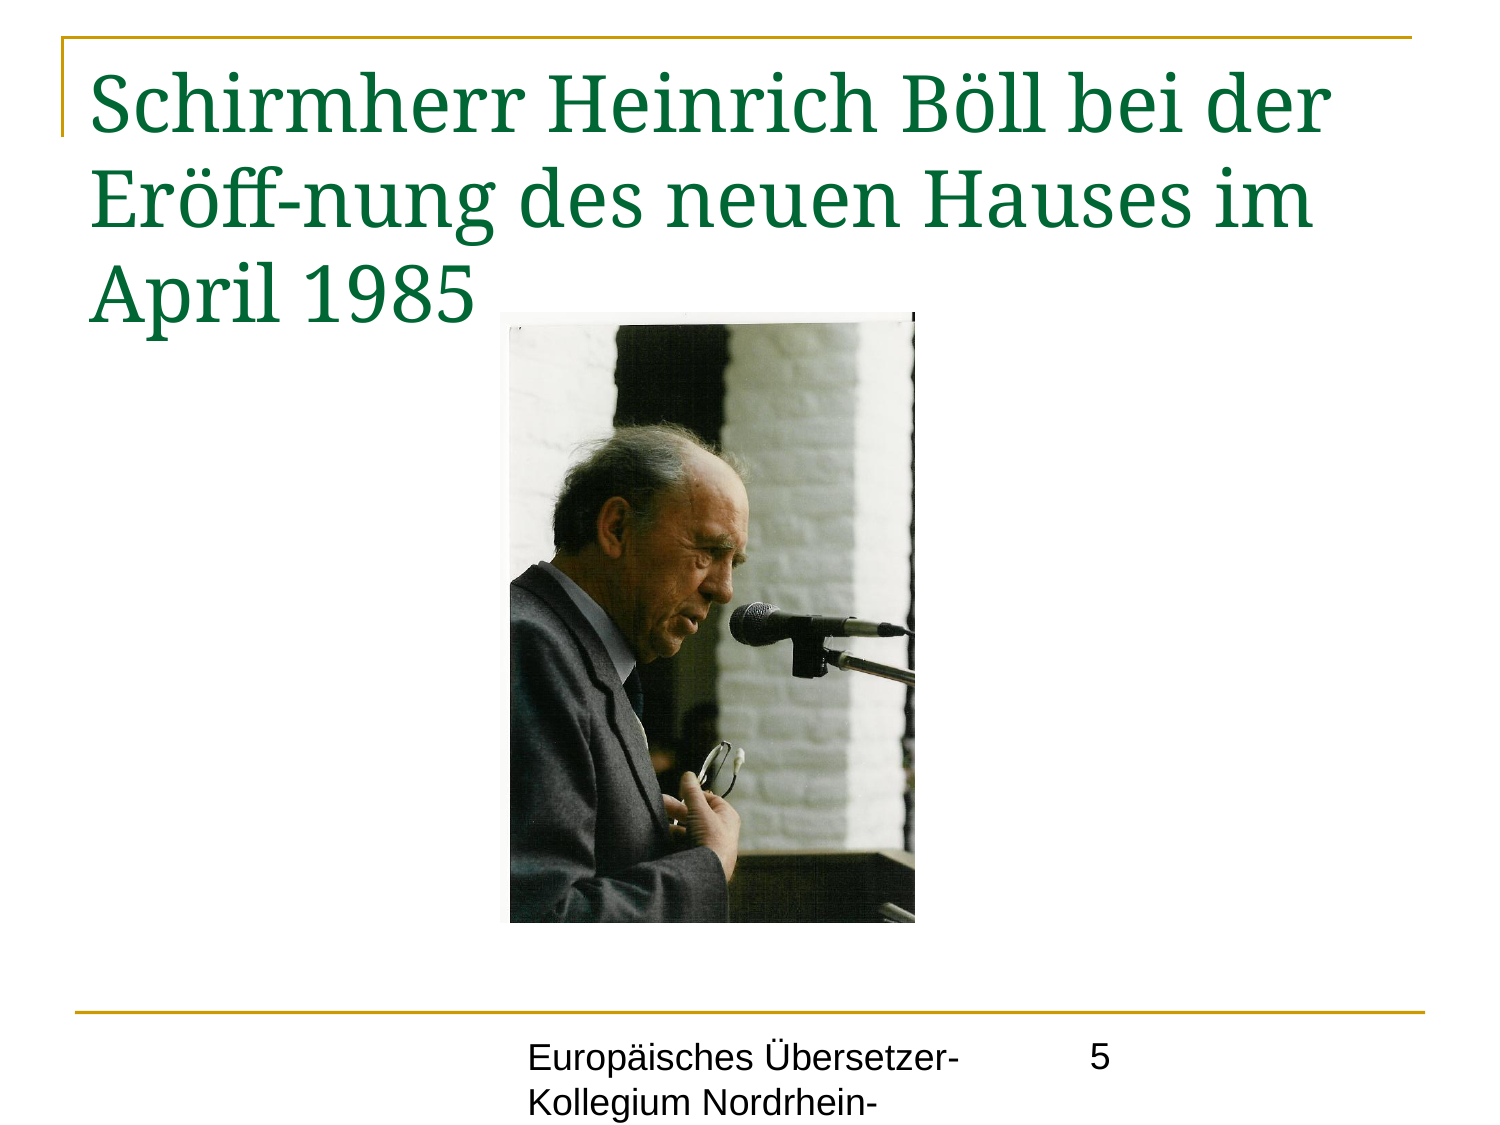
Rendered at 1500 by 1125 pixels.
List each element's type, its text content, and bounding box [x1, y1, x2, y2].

text_box Europäisches Übersetzer-Kollegium Nordrhein-Westfalen in Straelen [512, 1025, 988, 1100]
text_box [1074, 1024, 1425, 1100]
title Schirmherr Heinrich Böll bei der Eröff-nung des neuen Hauses im April 1985 [75, 45, 1425, 233]
picture [500, 312, 915, 923]
